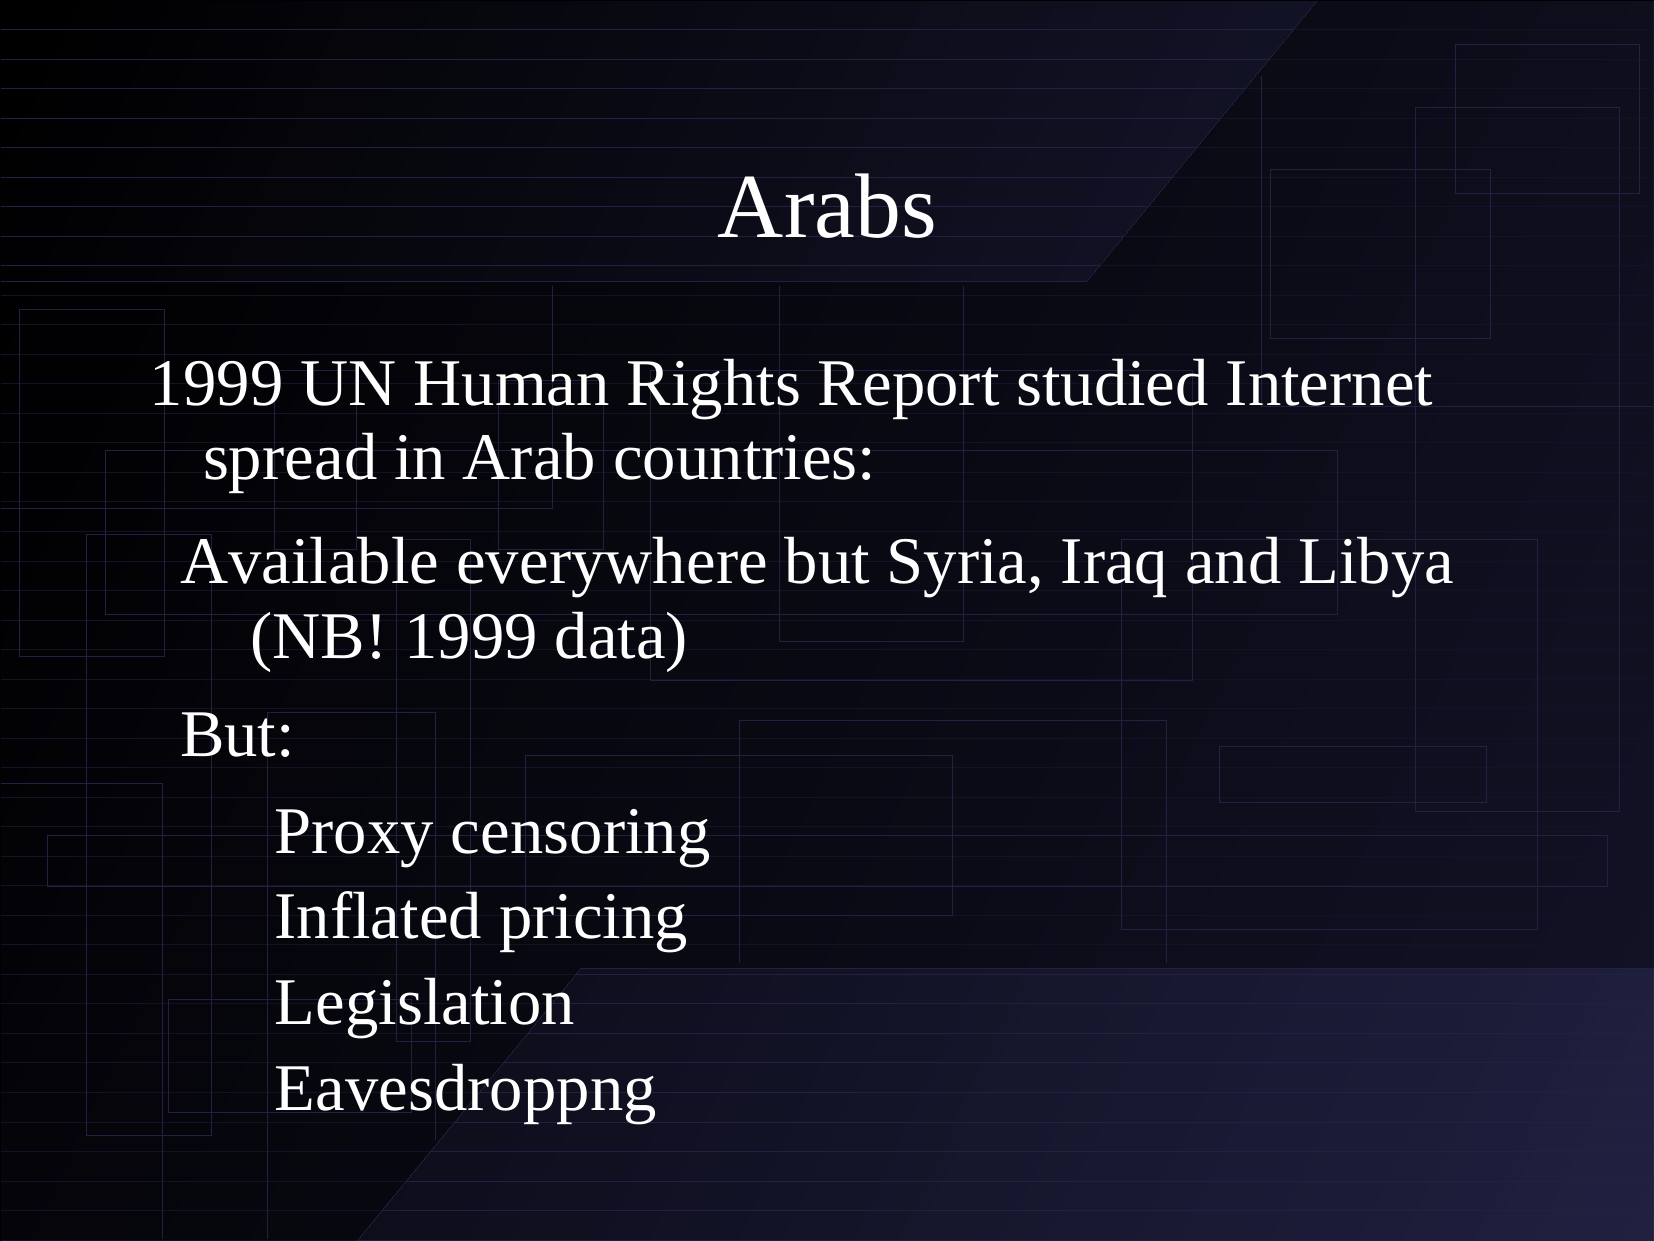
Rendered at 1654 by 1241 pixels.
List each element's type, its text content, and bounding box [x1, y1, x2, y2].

list 1999 UN Human Rights Report studied Internet spread in Arab countries: Available everywhere but Syria, Iraq and Libya (NB! 1999 data) But: Proxy censoring Inflated pricing Legislation Eavesdroppng [121, 344, 1534, 1127]
title Arabs [121, 102, 1534, 311]
